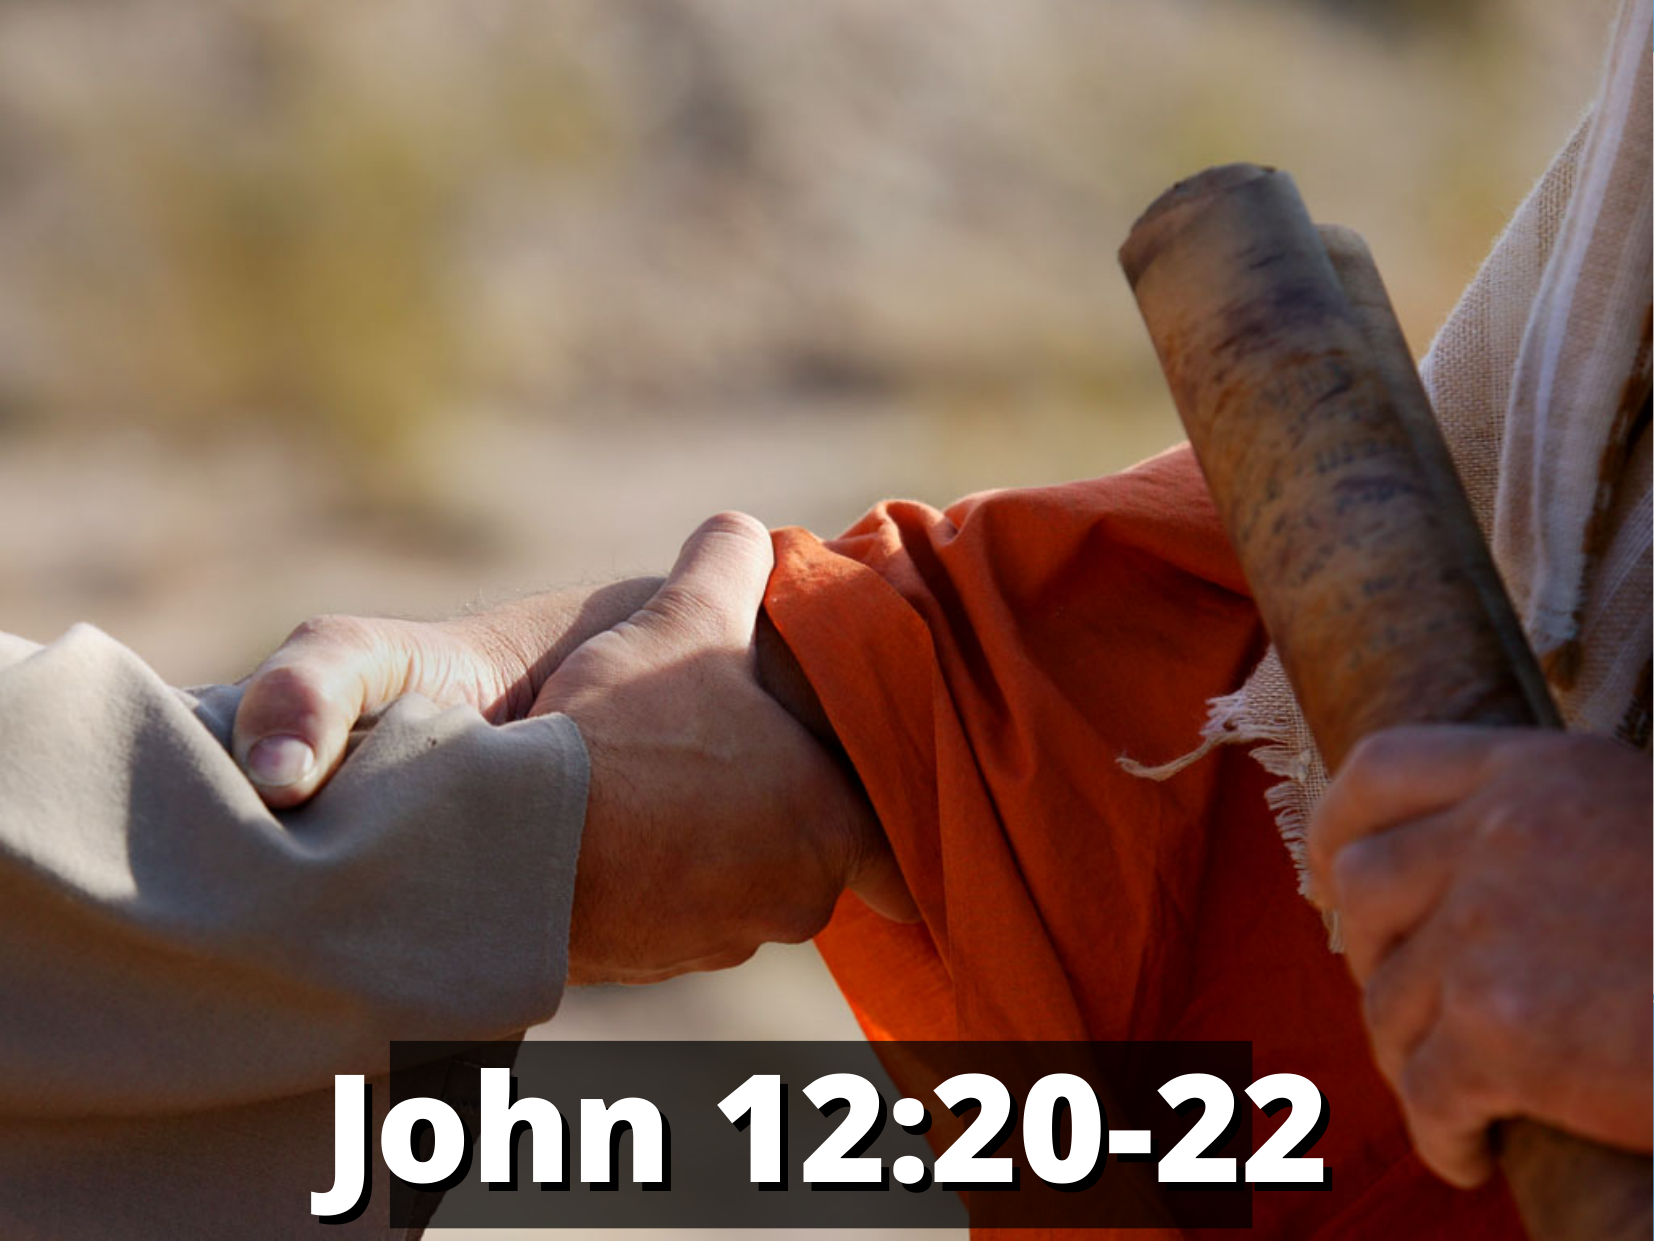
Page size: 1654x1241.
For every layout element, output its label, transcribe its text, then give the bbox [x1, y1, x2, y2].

picture [0, 0, 1654, 1241]
title John 12:20-22 [82, 1021, 1571, 1229]
